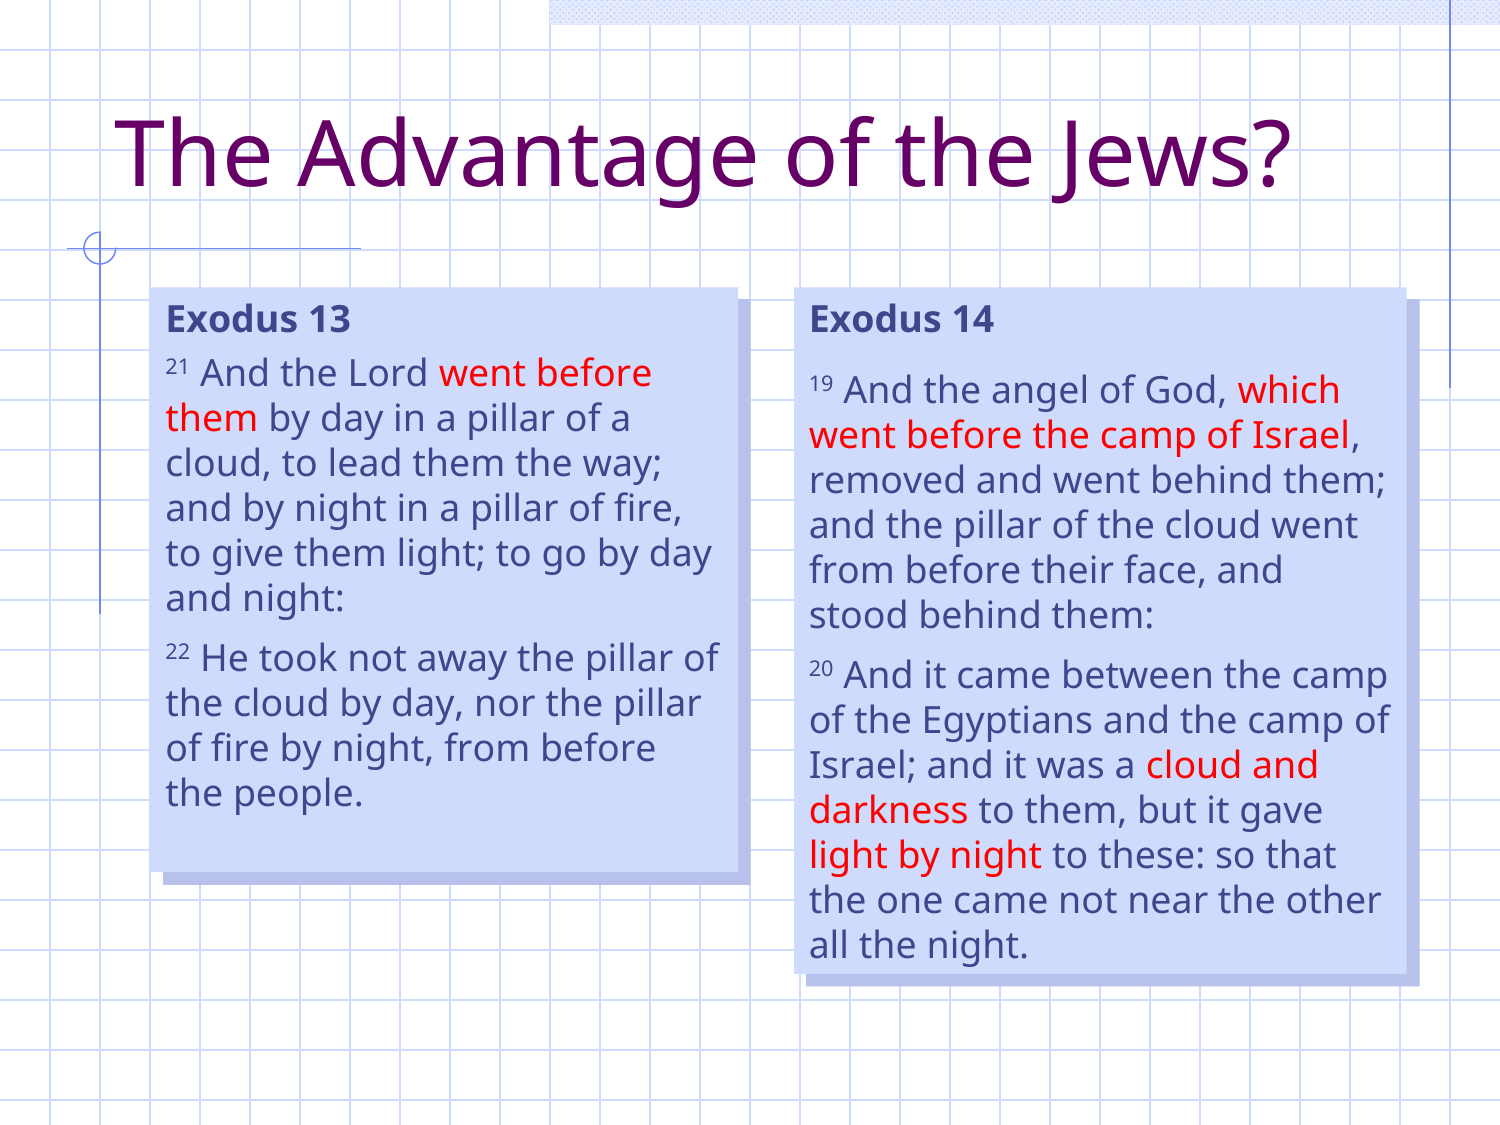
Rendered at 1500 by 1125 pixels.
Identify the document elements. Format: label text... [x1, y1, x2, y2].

text_box Exodus 13 21 And the Lord went before them by day in a pillar of a cloud, to lead them the way; and by night in a pillar of fire, to give them light; to go by day and night: 22 He took not away the pillar of the cloud by day, nor the pillar of fire by night, from before the people. [150, 287, 739, 872]
title The Advantage of the Jews? [99, 67, 1375, 213]
text_box Exodus 14 19 And the angel of God, which went before the camp of Israel, removed and went behind them; and the pillar of the cloud went from before their face, and stood behind them: 20 And it came between the camp of the Egyptians and the camp of Israel; and it was a cloud and darkness to them, but it gave light by night to these: so that the one came not near the other all the night. [794, 287, 1407, 974]
picture [549, 0, 1449, 25]
picture [1451, 0, 1500, 25]
